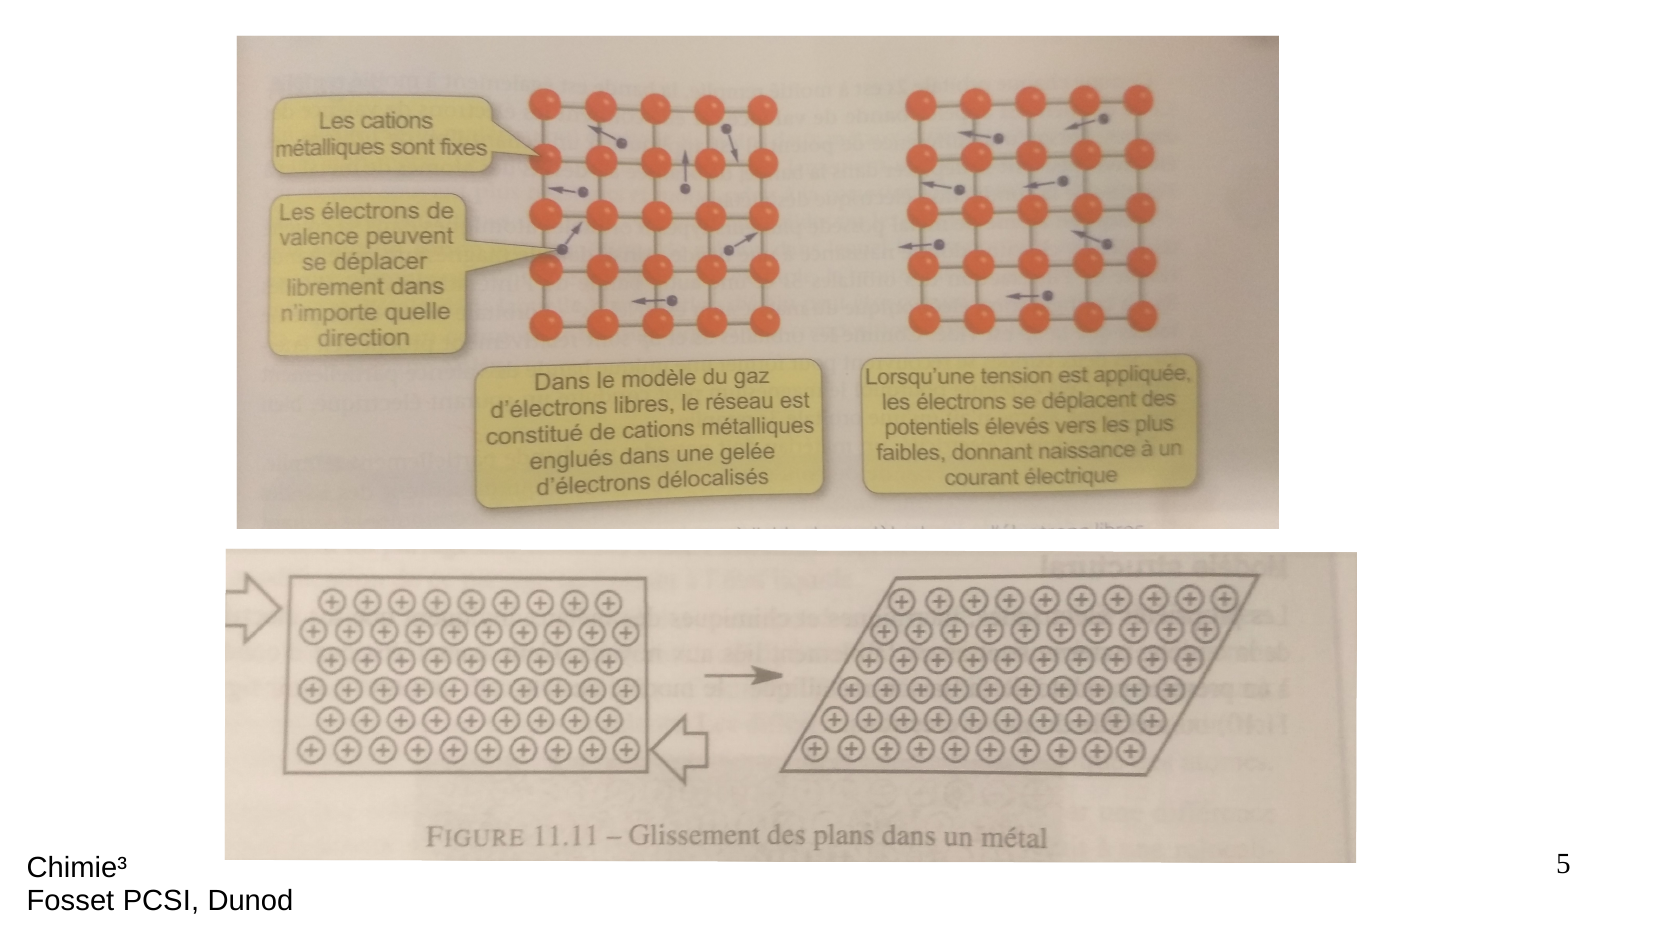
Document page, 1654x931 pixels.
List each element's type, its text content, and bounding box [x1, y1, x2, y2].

text_box Chimie³ Fosset PCSI, Dunod [11, 843, 343, 931]
picture [224, 548, 1357, 863]
picture [236, 35, 1279, 529]
